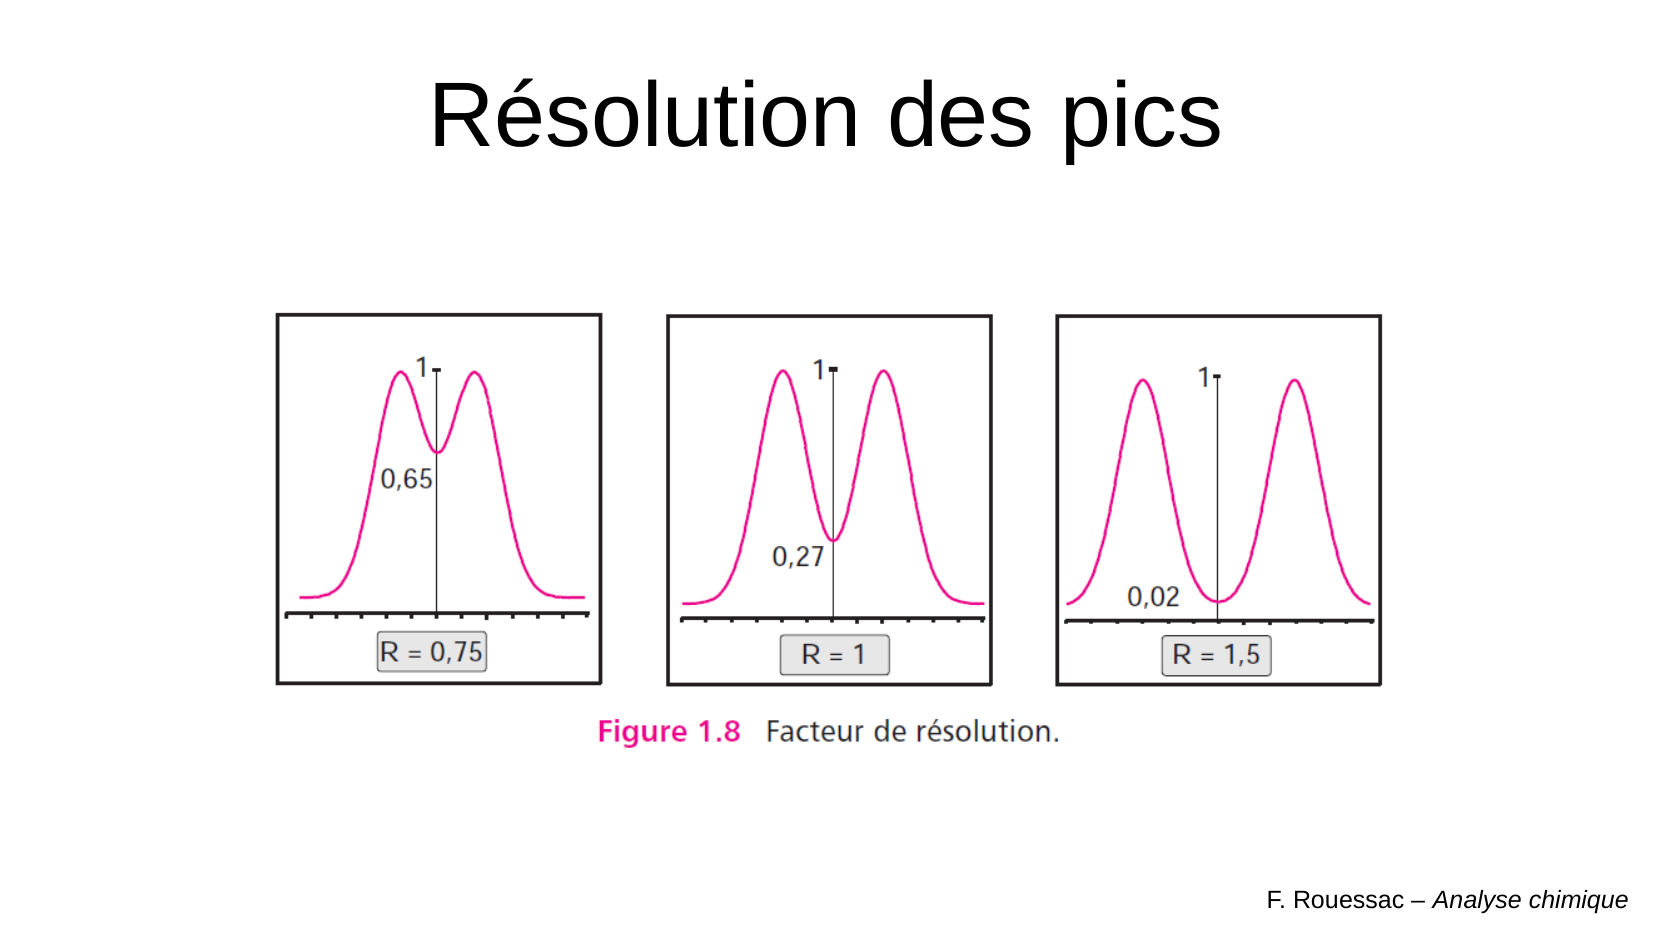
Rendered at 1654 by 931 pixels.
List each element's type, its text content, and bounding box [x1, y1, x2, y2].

text_box F. Rouessac – Analyse chimique [1251, 878, 1654, 922]
title Résolution des pics [82, 37, 1571, 193]
picture [212, 283, 1456, 753]
